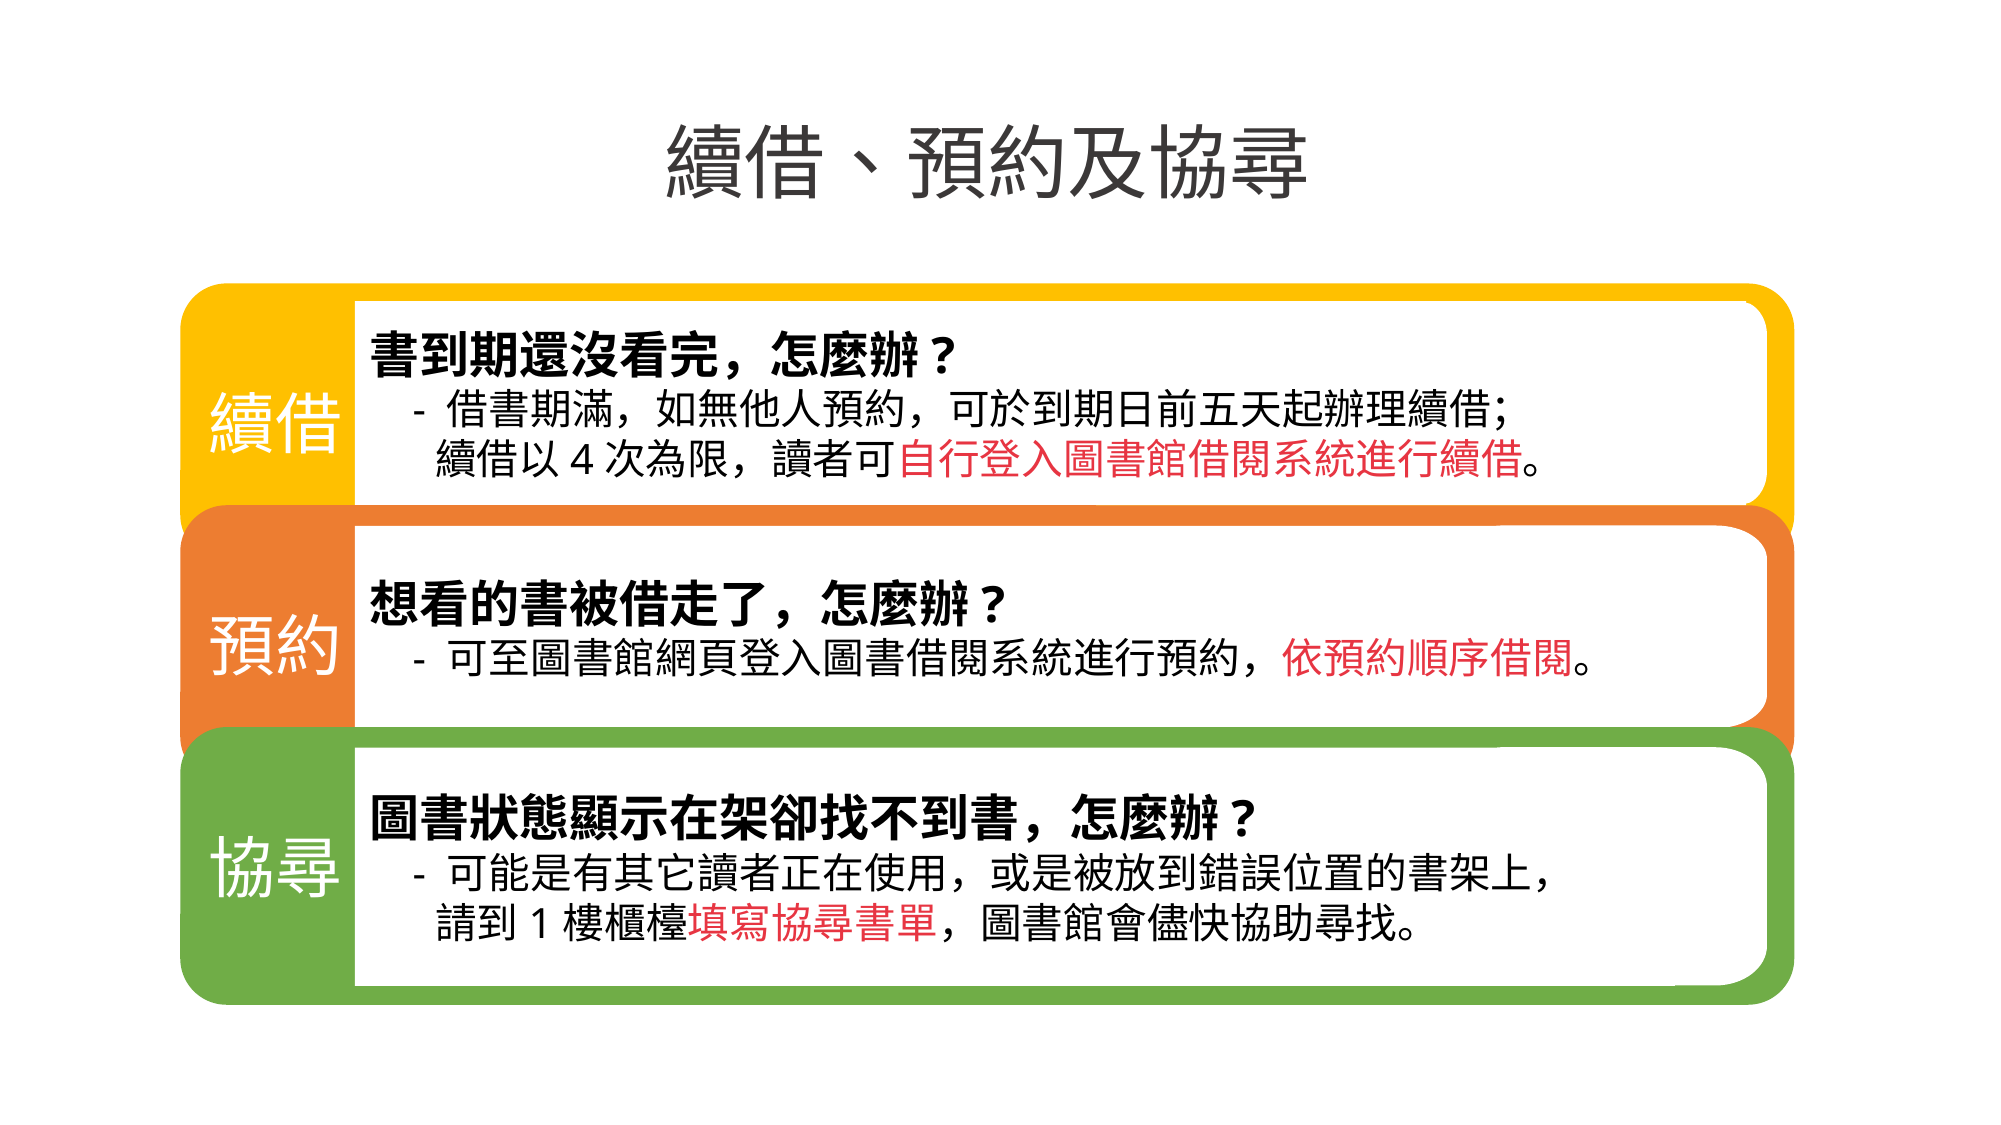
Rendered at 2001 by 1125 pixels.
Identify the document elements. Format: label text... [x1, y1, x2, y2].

text_box 書到期還沒看完，怎麼辦? - 借書期滿，如無他人預約，可於到期日前五天起辦理續借； 續借以4次為限，讀者可自行登入圖書館借閱系統進行續借。 [354, 301, 1767, 505]
text_box 協尋 [180, 727, 1795, 1005]
text_box 預約 [180, 505, 1795, 755]
text_box 續借 [180, 283, 1795, 533]
text_box 圖書狀態顯示在架卻找不到書，怎麼辦? - 可能是有其它讀者正在使用，或是被放到錯誤位置的書架上， 請到1樓櫃檯填寫協尋書單，圖書館會儘快協助尋找。 [354, 747, 1767, 986]
title 續借、預約及協尋 [124, 115, 1850, 218]
text_box 想看的書被借走了，怎麼辦? - 可至圖書館網頁登入圖書借閱系統進行預約，依預約順序借閱。 [354, 525, 1767, 727]
